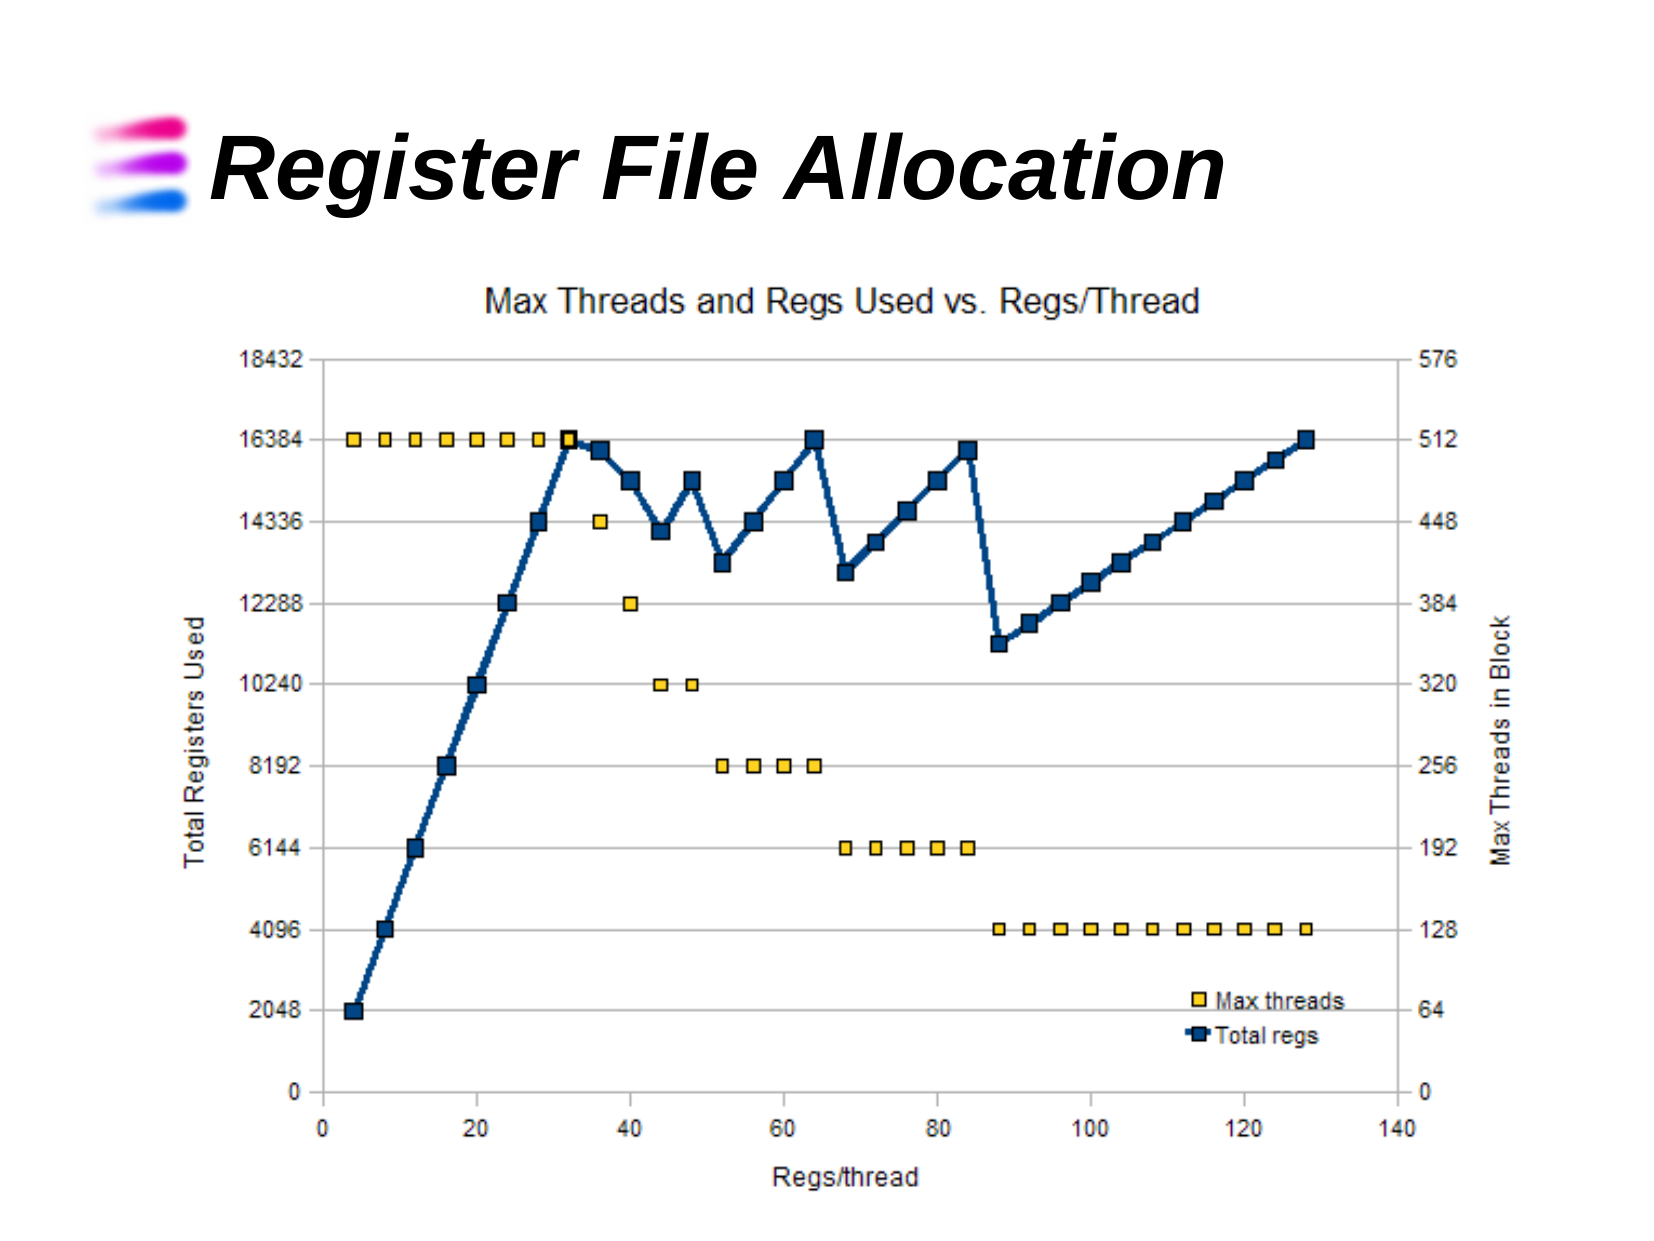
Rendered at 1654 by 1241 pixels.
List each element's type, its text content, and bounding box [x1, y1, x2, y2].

picture [83, 110, 192, 224]
picture [150, 262, 1538, 1215]
title Register File Allocation [209, 64, 1531, 272]
